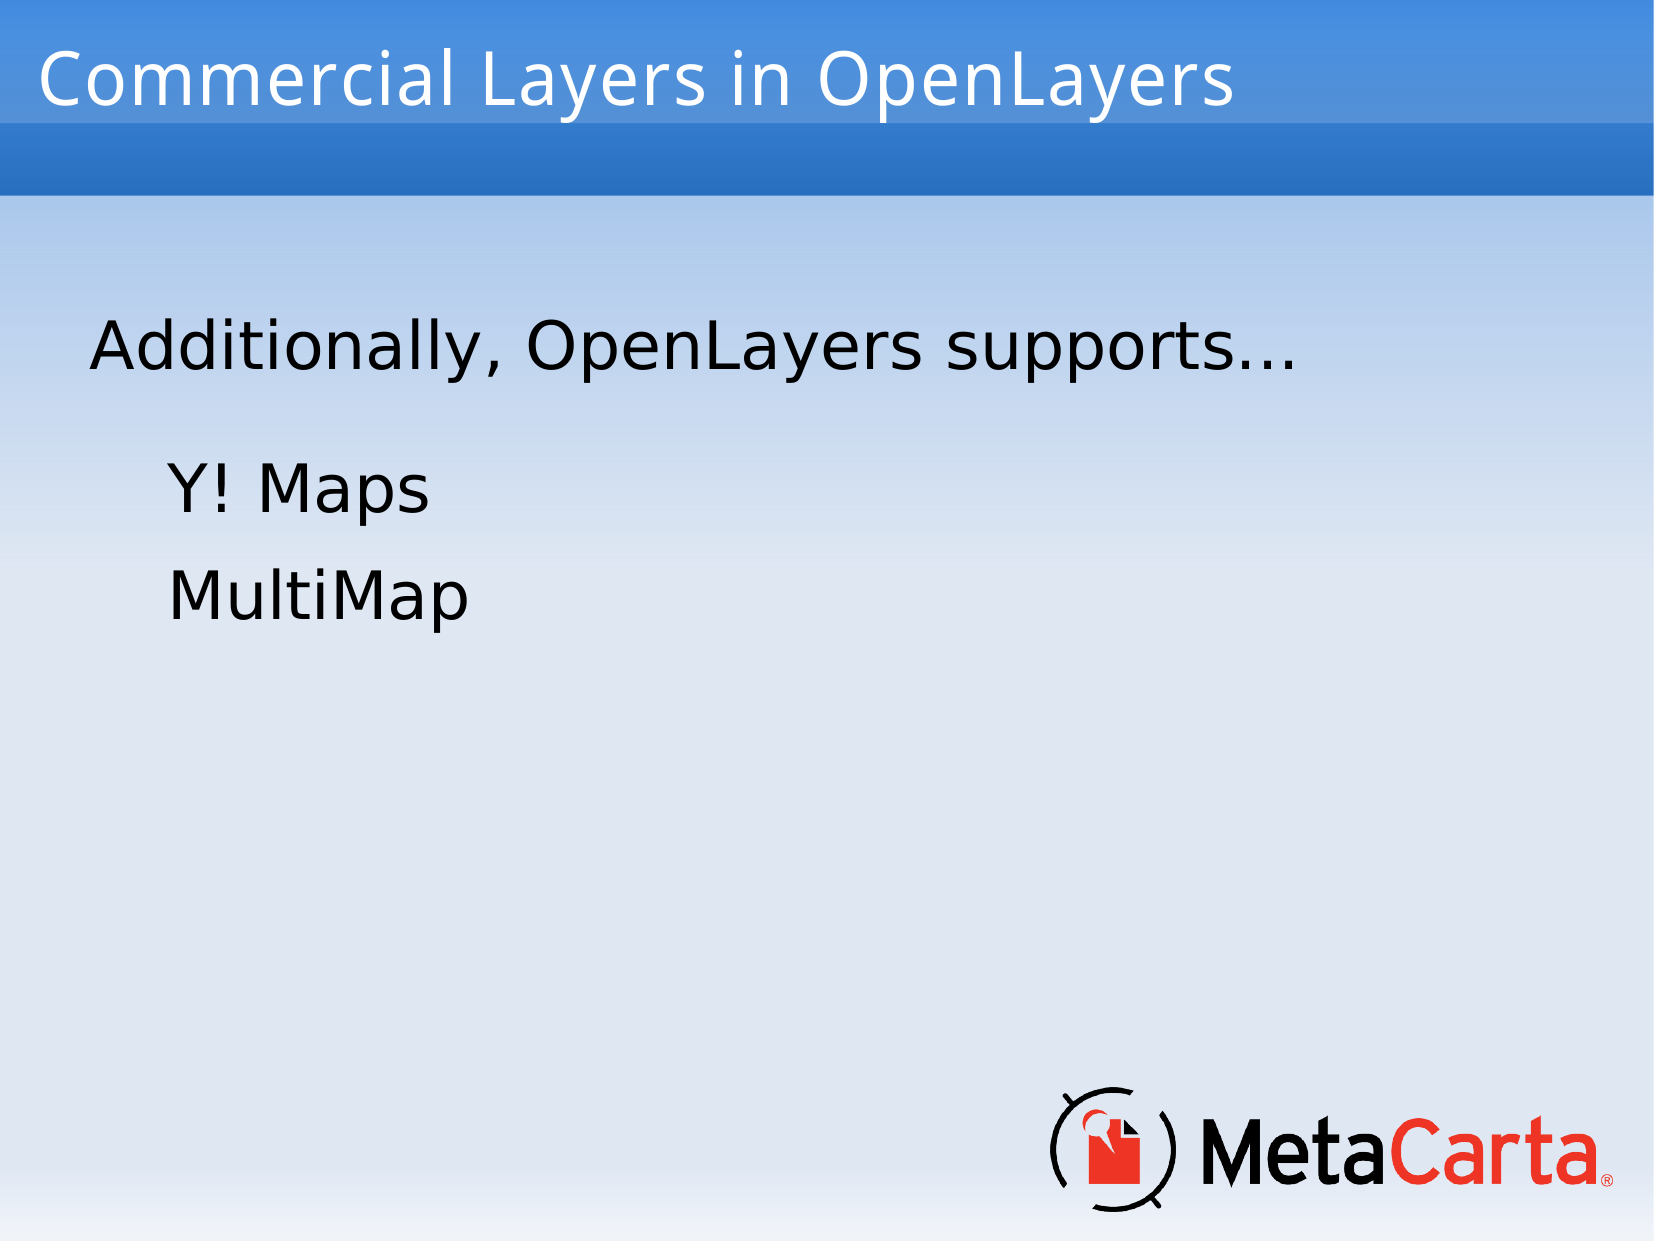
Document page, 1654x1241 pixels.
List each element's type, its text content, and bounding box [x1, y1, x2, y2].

picture [0, 0, 1654, 1241]
list Y! Maps MultiMap [150, 450, 1571, 1094]
text_box Additionally, OpenLayers supports... [75, 300, 1576, 393]
title Commercial Layers in OpenLayers [37, 2, 1463, 151]
